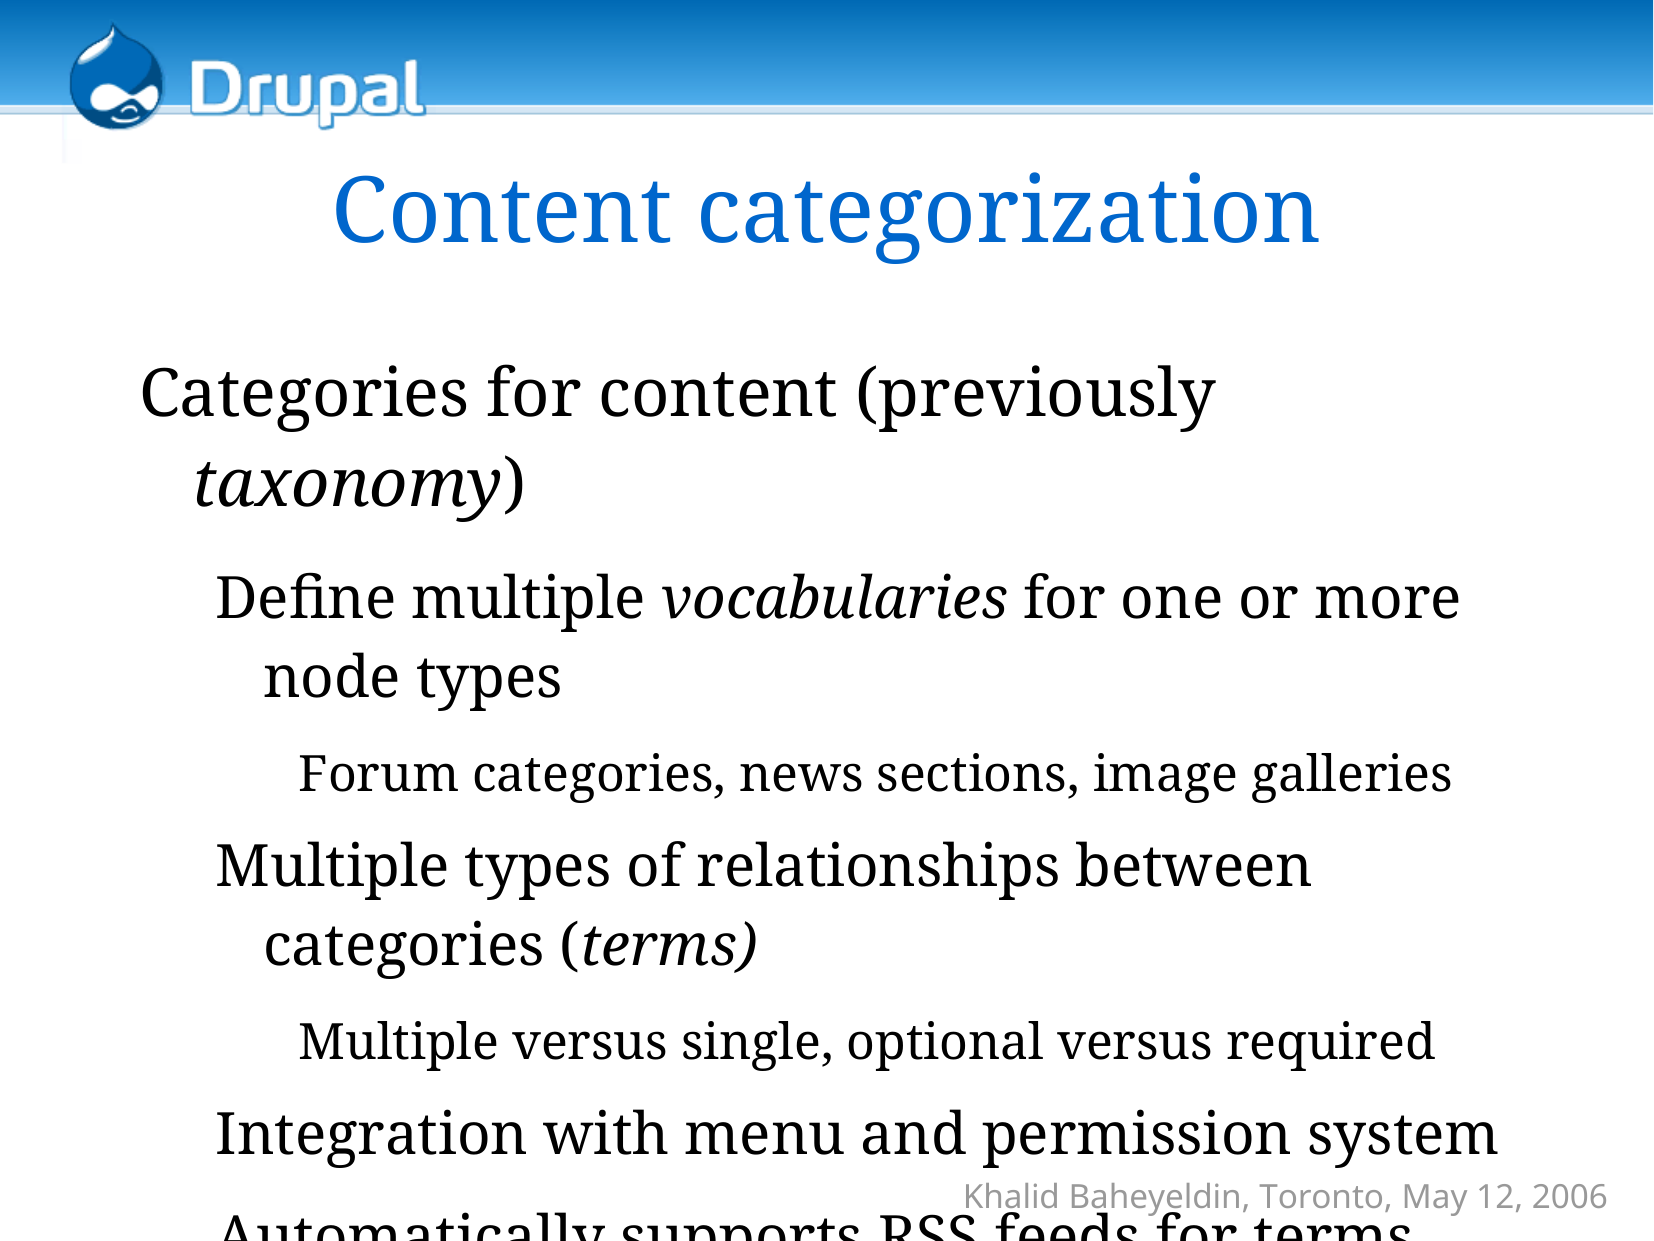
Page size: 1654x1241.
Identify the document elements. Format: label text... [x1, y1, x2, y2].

picture [228, 1221, 241, 1240]
picture [731, 1229, 746, 1241]
title Content categorization [121, 102, 1533, 311]
picture [764, 1228, 780, 1241]
picture [695, 1229, 710, 1241]
picture [1186, 1228, 1202, 1241]
picture [892, 1218, 905, 1236]
list Categories for content (previously taxonomy) Define multiple vocabularies for one or more node types Forum categories, news sections, image galleries Multiple types of relationships between categories (terms) Multiple versus single, optional versus required Integration with menu and permission system Automatically supports RSS feeds for terms [121, 344, 1533, 1127]
picture [378, 1229, 390, 1241]
picture [1283, 1228, 1296, 1239]
picture [1087, 1229, 1102, 1241]
picture [1363, 1229, 1375, 1241]
picture [1344, 1229, 1357, 1241]
picture [1025, 1228, 1038, 1239]
picture [323, 1228, 339, 1241]
picture [1056, 1228, 1069, 1239]
picture [359, 1229, 372, 1241]
picture [0, 0, 1654, 1241]
